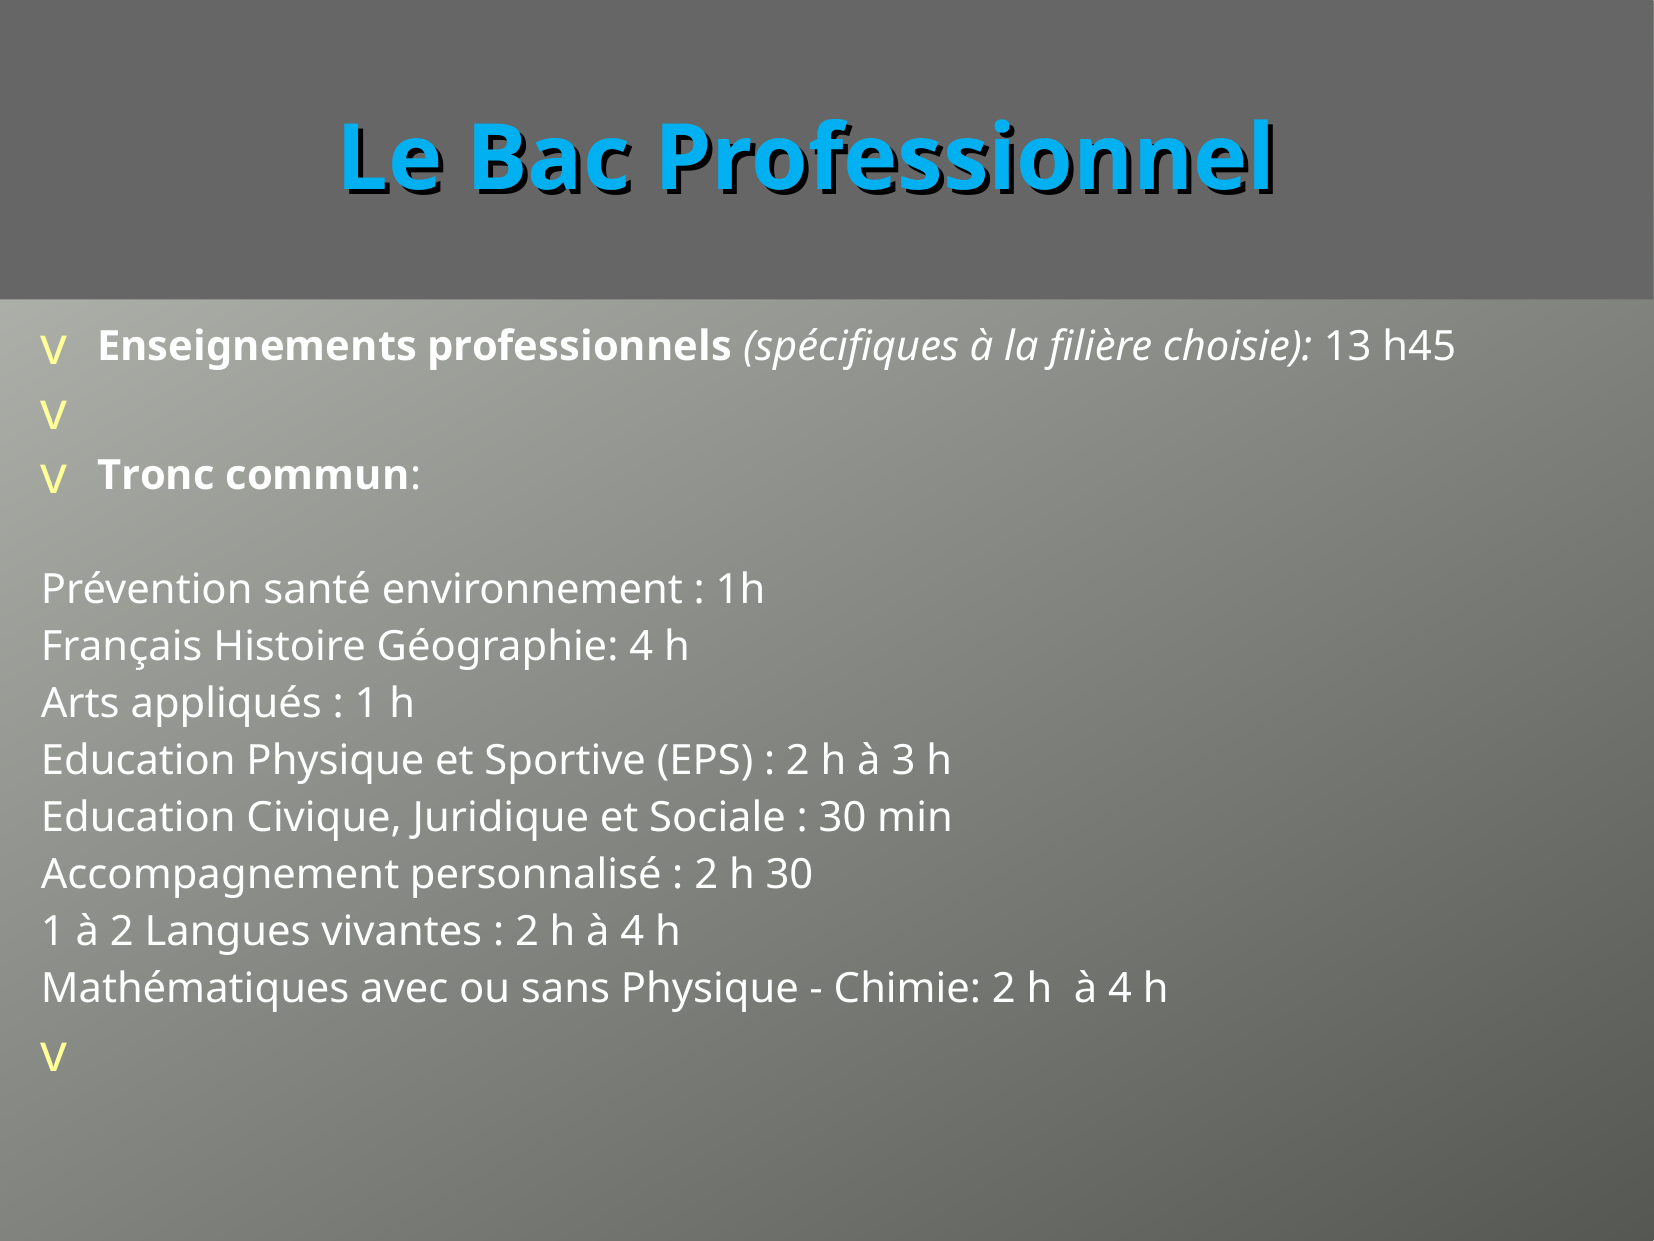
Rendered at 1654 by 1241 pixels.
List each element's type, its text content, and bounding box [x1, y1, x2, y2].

text_box Enseignements professionnels (spécifiques à la filière choisie): 13 h45 Tronc commun: Prévention santé environnement : 1h Français Histoire Géographie: 4 h Arts appliqués : 1 h Education Physique et Sportive (EPS) : 2 h à 3 h Education Civique, Juridique et Sociale : 30 min Accompagnement personnalisé : 2 h 30 1 à 2 Langues vivantes : 2 h à 4 h Mathématiques avec ou sans Physique - Chimie: 2 h à 4 h [26, 308, 1654, 899]
text_box Le Bac Professionnel [206, 83, 1407, 222]
text_box [0, 0, 1654, 300]
text_box [420, 980, 487, 1063]
